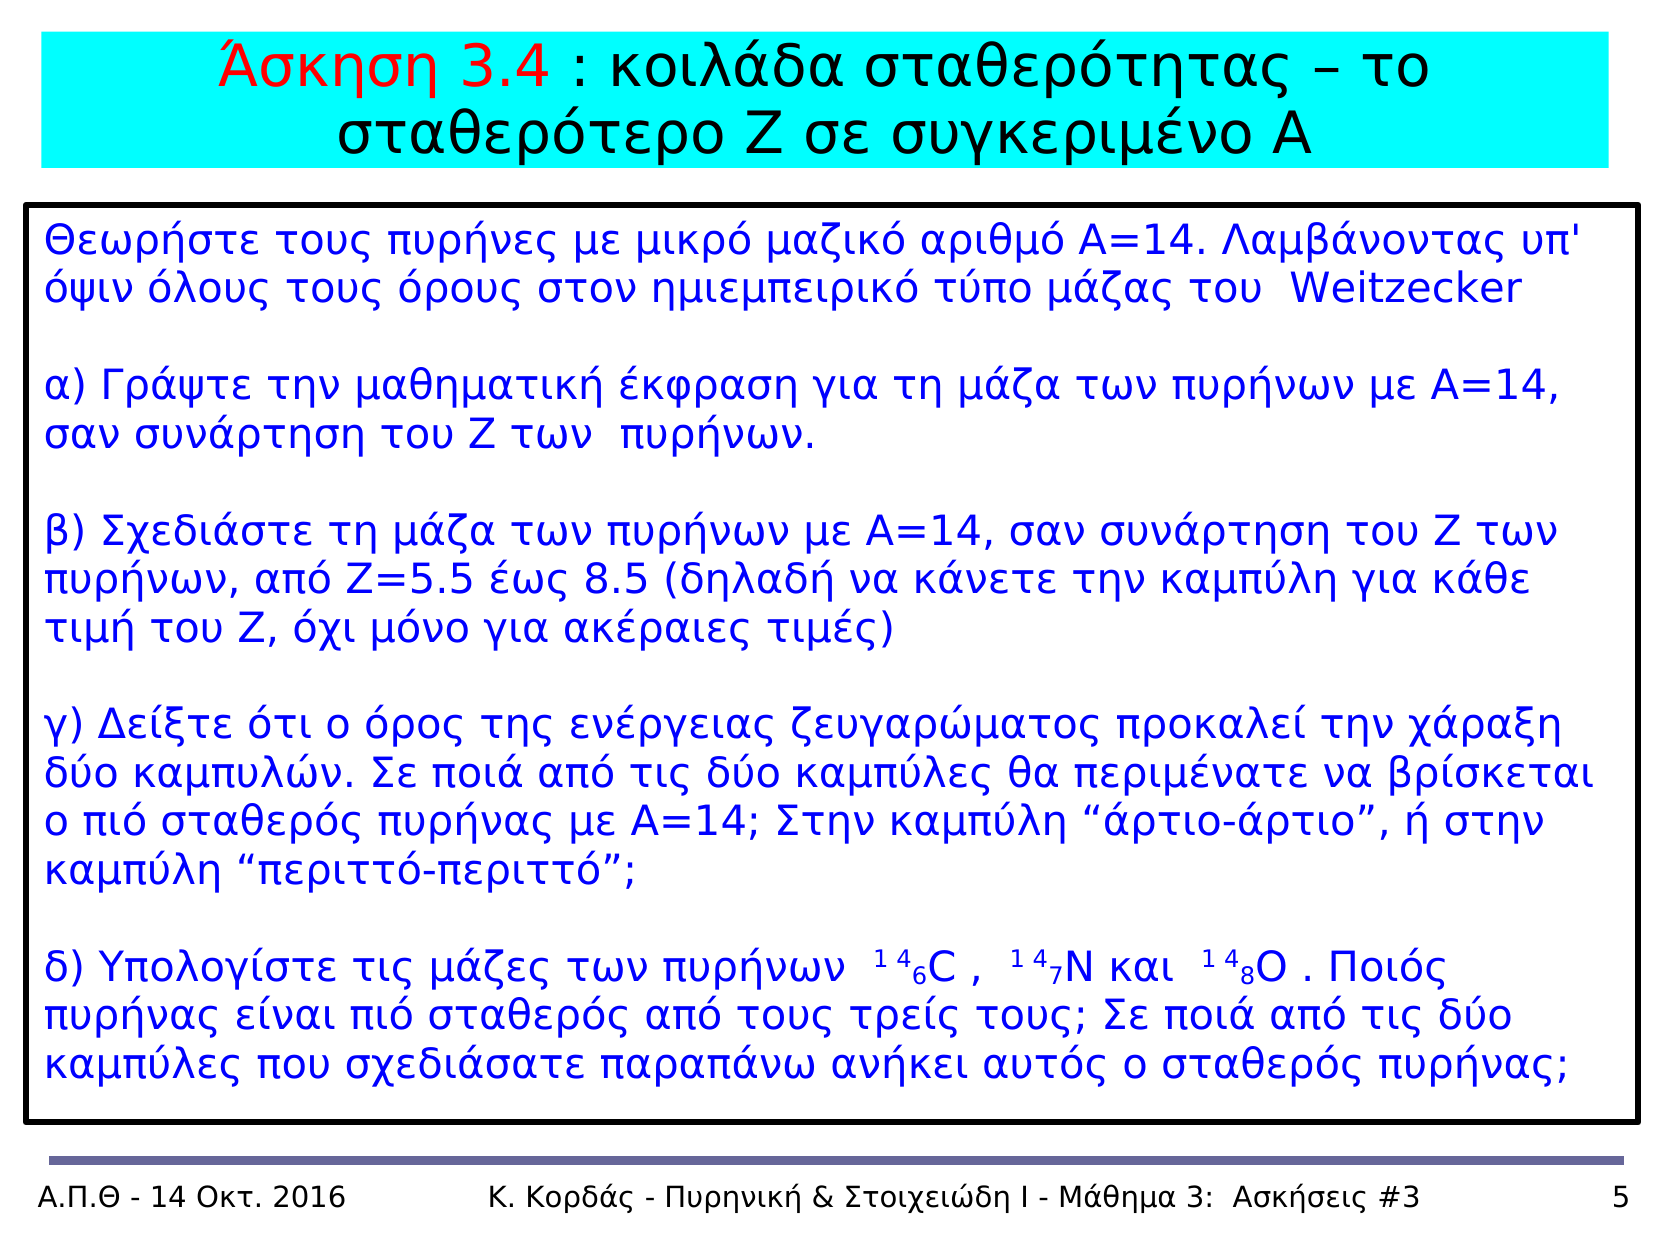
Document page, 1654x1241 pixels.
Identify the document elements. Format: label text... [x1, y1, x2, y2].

text_box Θεωρήστε τους πυρήνες με μικρό μαζικό αριθμό Α=14. Λαμβάνοντας υπ' όψιν όλους τους όρους στον ημιεμπειρικό τύπο μάζας του Weitzecker α) Γράψτε την μαθηματική έκφραση για τη μάζα των πυρήνων με Α=14, σαν συνάρτηση του Ζ των πυρήνων. β) Σχεδιάστε τη μάζα των πυρήνων με Α=14, σαν συνάρτηση του Ζ των πυρήνων, από Ζ=5.5 έως 8.5 (δηλαδή να κάνετε την καμπύλη για κάθε τιμή του Ζ, όχι μόνο για ακέραιες τιμές) γ) Δείξτε ότι ο όρος της ενέργειας ζευγαρώματος προκαλεί την χάραξη δύο καμπυλών. Σε ποιά από τις δύο καμπύλες θα περιμένατε να βρίσκεται ο πιό σταθερός πυρήνας με Α=14; Στην καμπύλη “άρτιο-άρτιο”, ή στην καμπύλη “περιττό-περιττό”; δ) Υπολογίστε τις μάζες των πυρήνων 1 46C , 1 47Ν και 1 48Ο . Ποιός πυρήνας είναι πιό σταθερός από τους τρείς τους; Σε ποιά από τις δύο καμπύλες που σχεδιάσατε παραπάνω ανήκει αυτός ο σταθερός πυρήνας; [25, 204, 1639, 1123]
list [43, 556, 1619, 1240]
title Άσκηση 3.4 : κοιλάδα σταθερότητας – το σταθερότερο Ζ σε συγκεριμένο Α [41, 31, 1609, 168]
